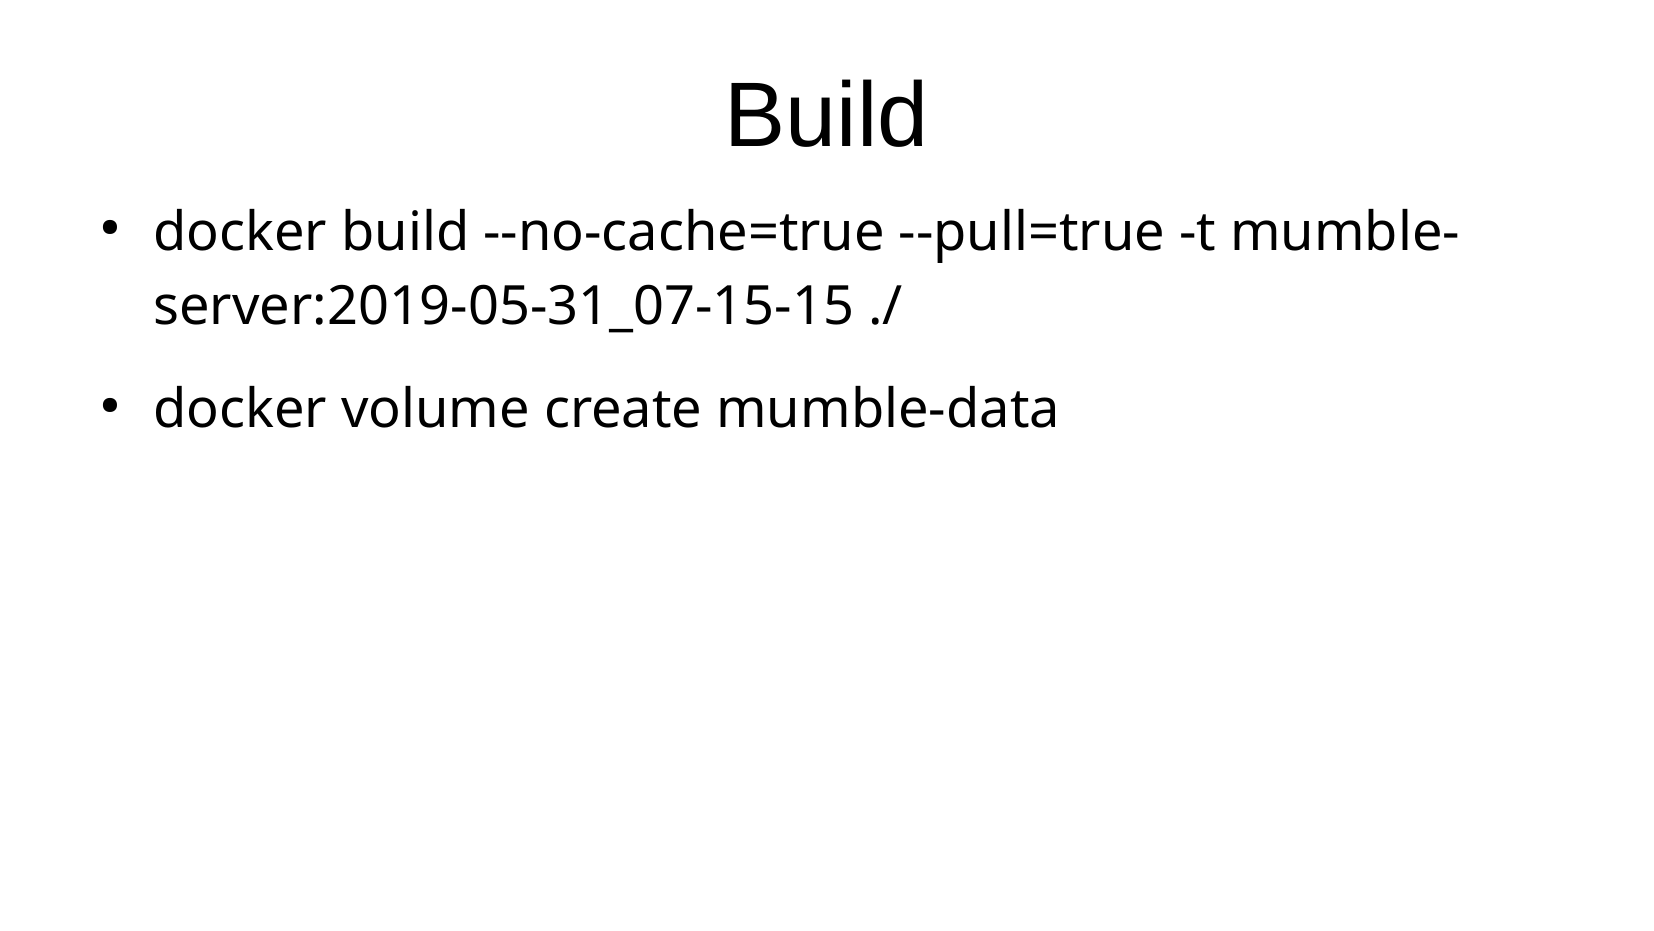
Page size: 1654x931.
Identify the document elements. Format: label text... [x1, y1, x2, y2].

list docker build --no-cache=true --pull=true -t mumble-server:2019-05-31_07-15-15 ./ docker volume create mumble-data [82, 192, 1571, 732]
title Build [82, 37, 1571, 192]
